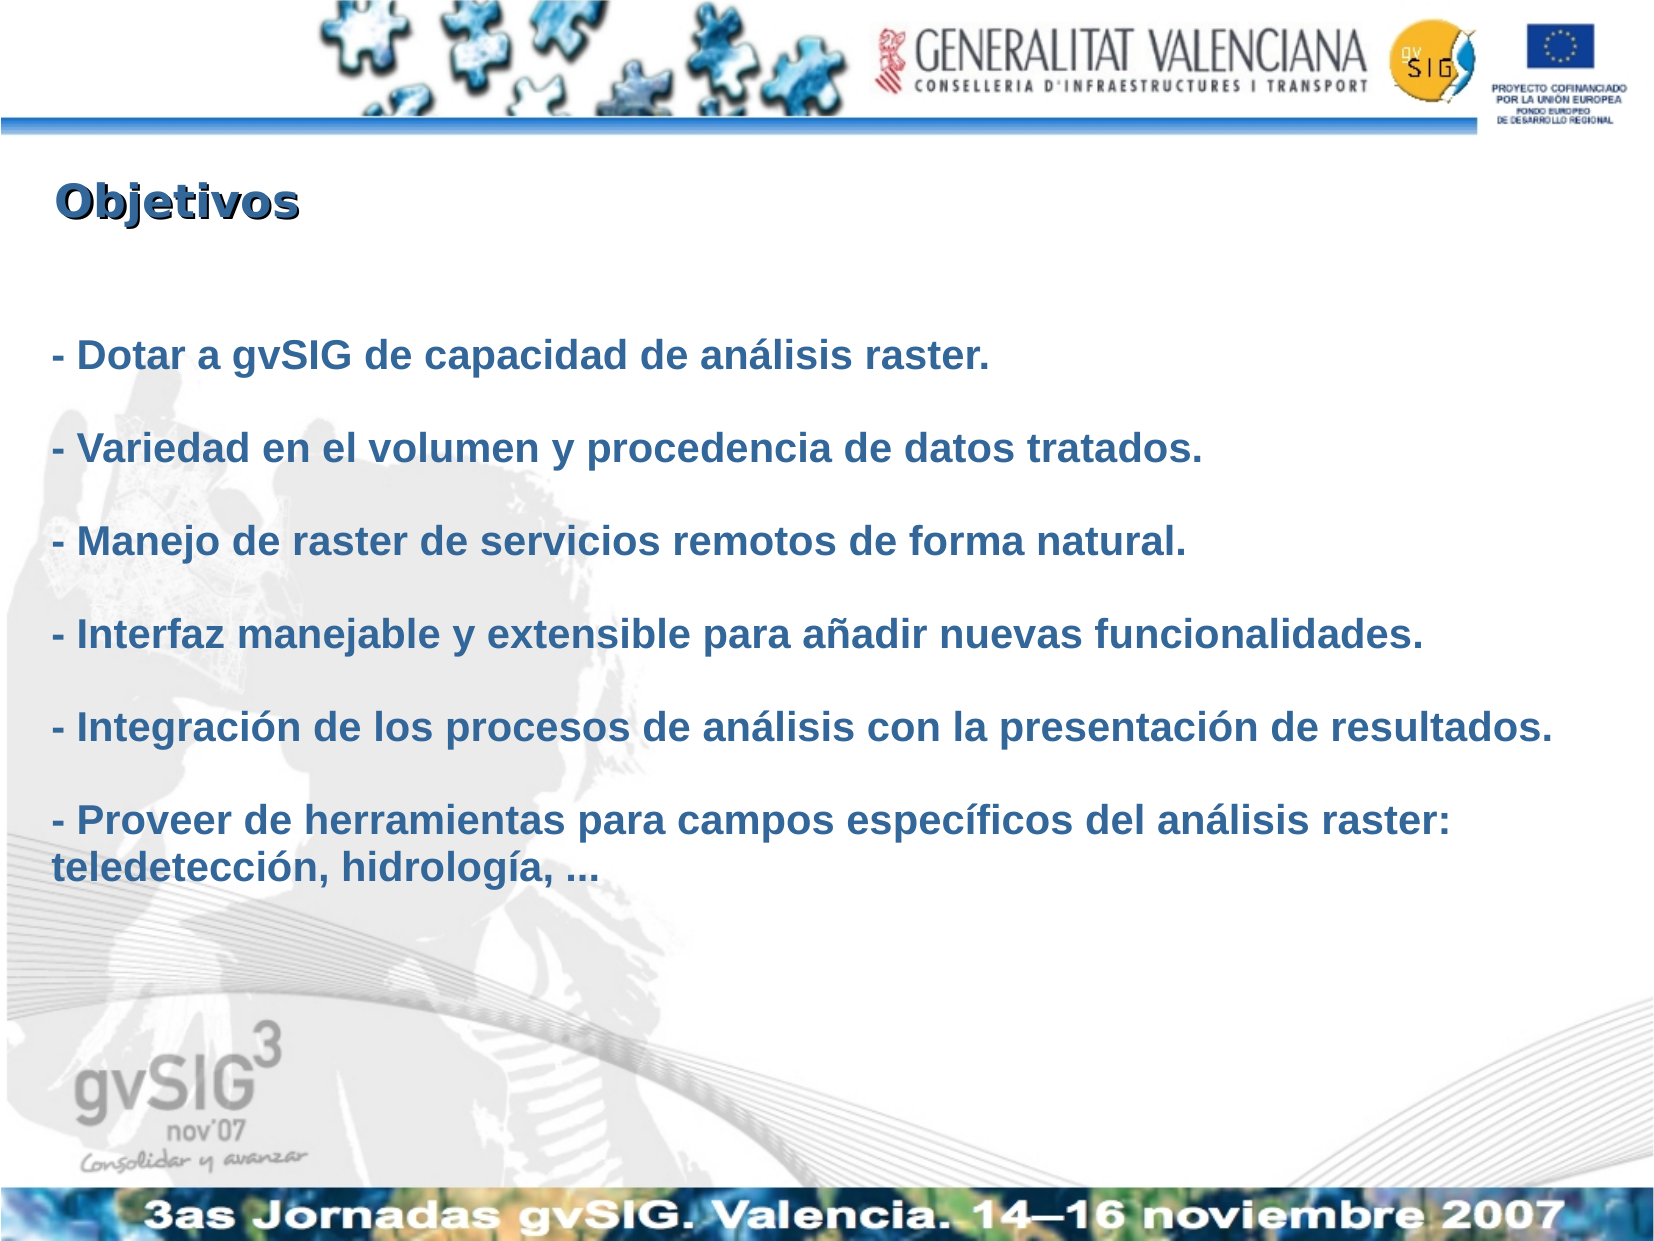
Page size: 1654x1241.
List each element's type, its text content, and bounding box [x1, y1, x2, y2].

text_box - Dotar a gvSIG de capacidad de análisis raster. - Variedad en el volumen y procedencia de datos tratados. - Manejo de raster de servicios remotos de forma natural. - Interfaz manejable y extensible para añadir nuevas funcionalidades. - Integración de los procesos de análisis con la presentación de resultados. - Proveer de herramientas para campos específicos del análisis raster: teledetección, hidrología, ... [36, 324, 1634, 1019]
text_box Objetivos [0, 168, 355, 237]
picture [1, 0, 1654, 1241]
